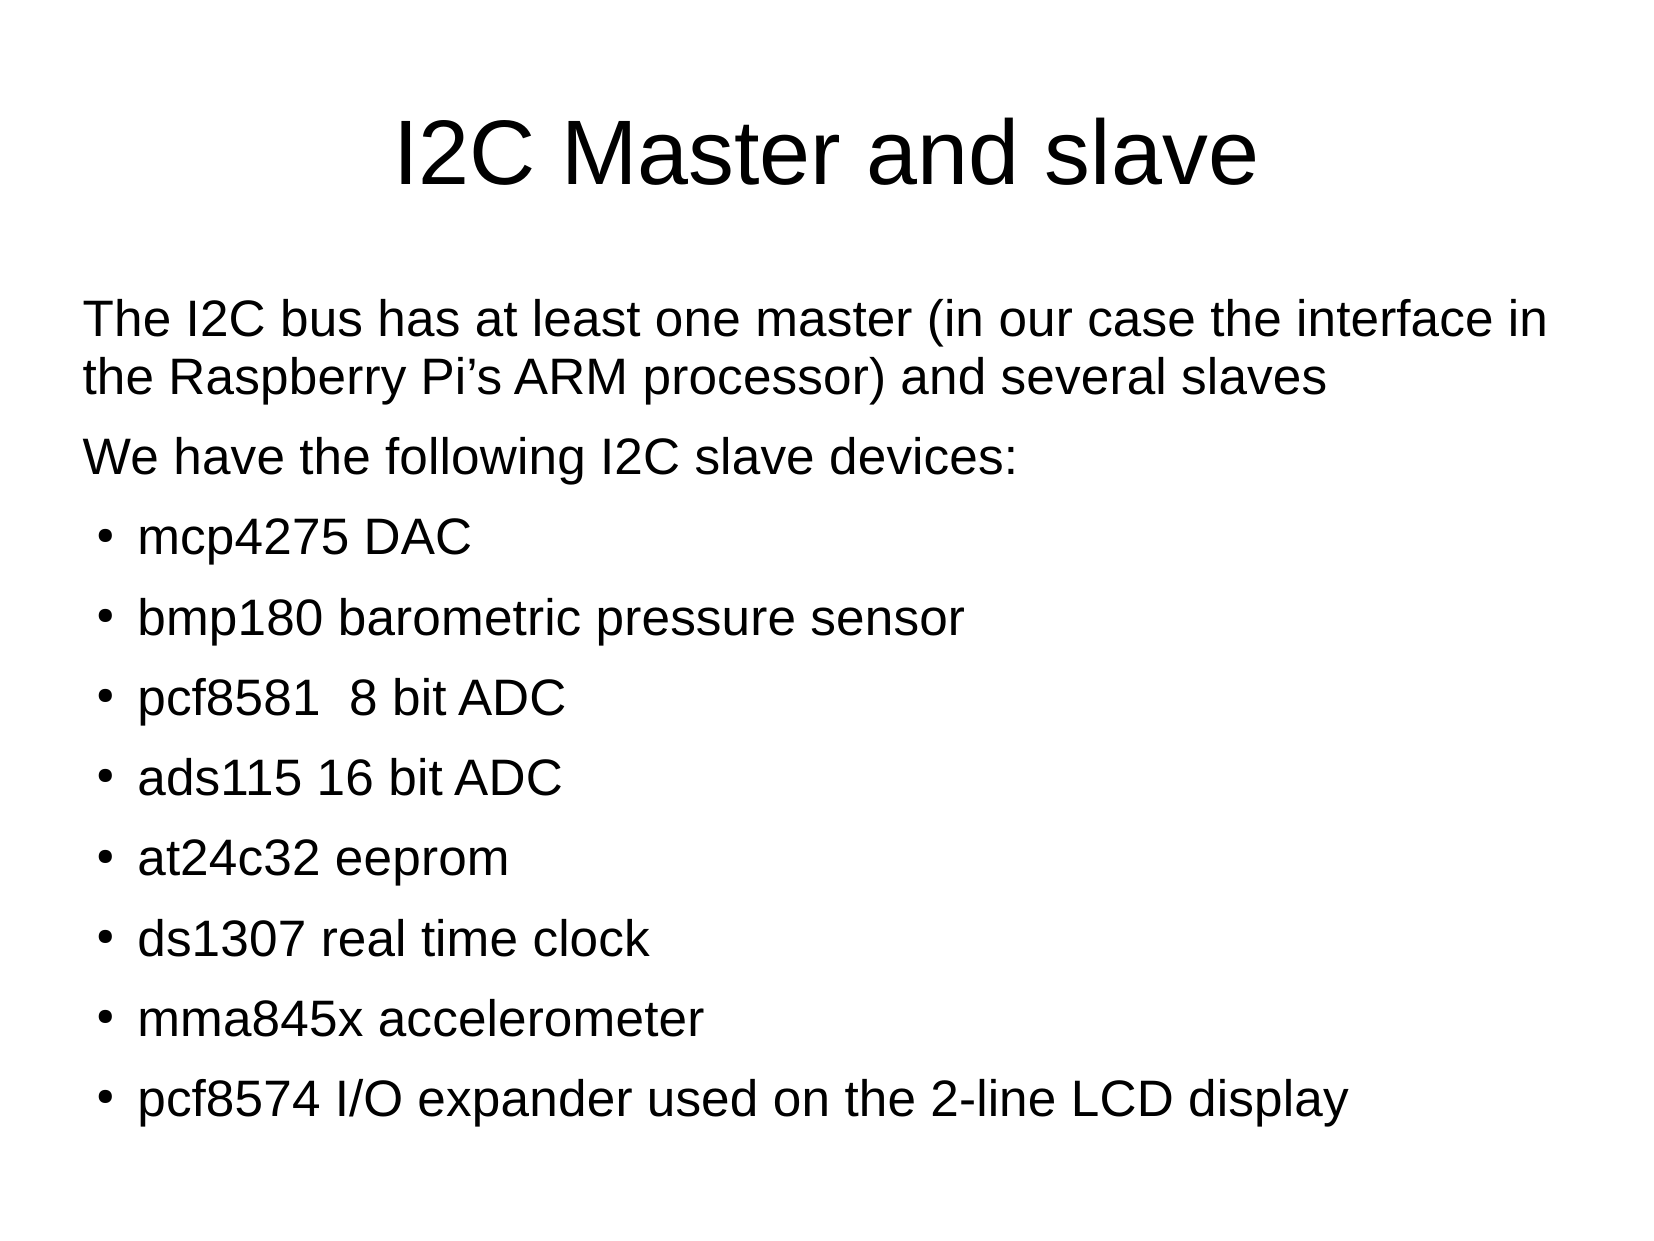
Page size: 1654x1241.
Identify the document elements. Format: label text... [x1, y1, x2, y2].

title I2C Master and slave [82, 49, 1571, 257]
list The I2C bus has at least one master (in our case the interface in the Raspberry Pi’s ARM processor) and several slaves We have the following I2C slave devices: mcp4275 DAC bmp180 barometric pressure sensor pcf8581 8 bit ADC ads115 16 bit ADC at24c32 eeprom ds1307 real time clock mma845x accelerometer pcf8574 I/O expander used on the 2-line LCD display [82, 290, 1571, 1141]
